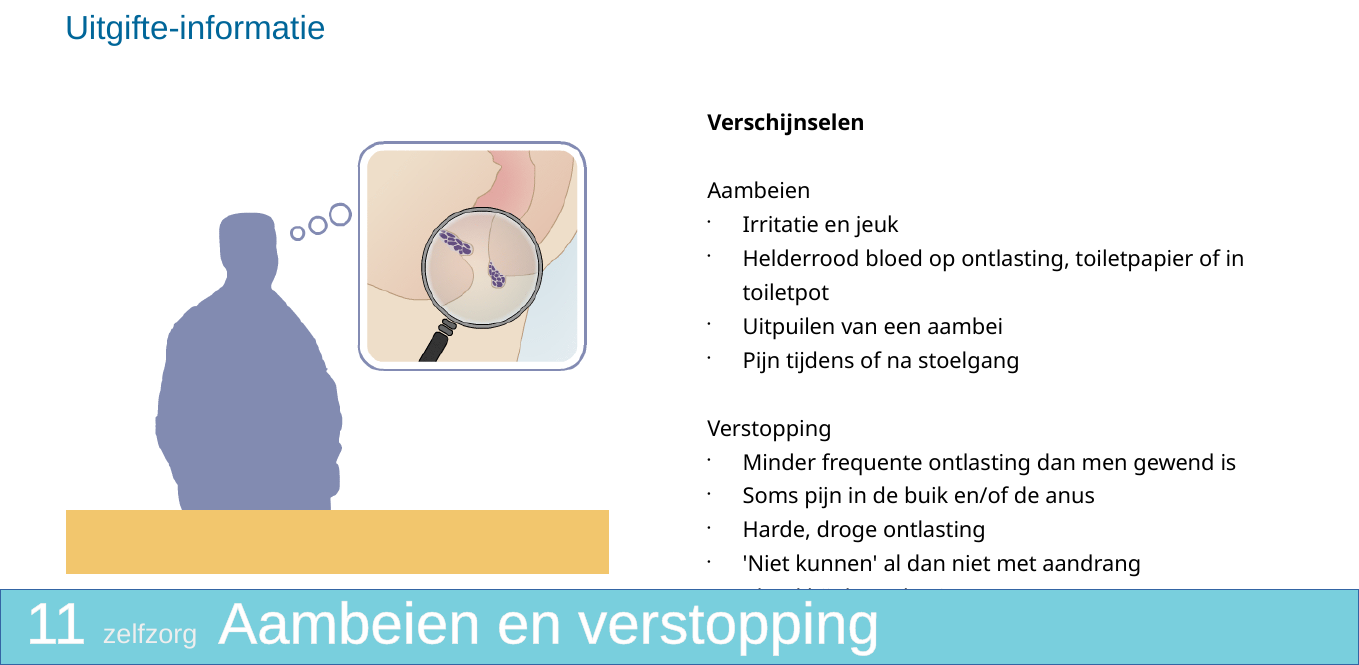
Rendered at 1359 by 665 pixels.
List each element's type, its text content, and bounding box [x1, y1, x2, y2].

title Uitgifte-informatie [65, 9, 1288, 83]
text_box [0, 589, 1359, 665]
title 11 zelfzorg Aambeien en verstopping [26, 590, 993, 665]
picture [66, 118, 609, 574]
text_box Verschijnselen Aambeien Irritatie en jeuk Helderrood bloed op ontlasting, toiletpapier of in toiletpot Uitpuilen van een aambei Pijn tijdens of na stoelgang Verstopping Minder frequente ontlasting dan men gewend is Soms pijn in de buik en/of de anus Harde, droge ontlasting 'Niet kunnen' al dan niet met aandrang Bloed bij de ontlasting [692, 95, 1302, 589]
